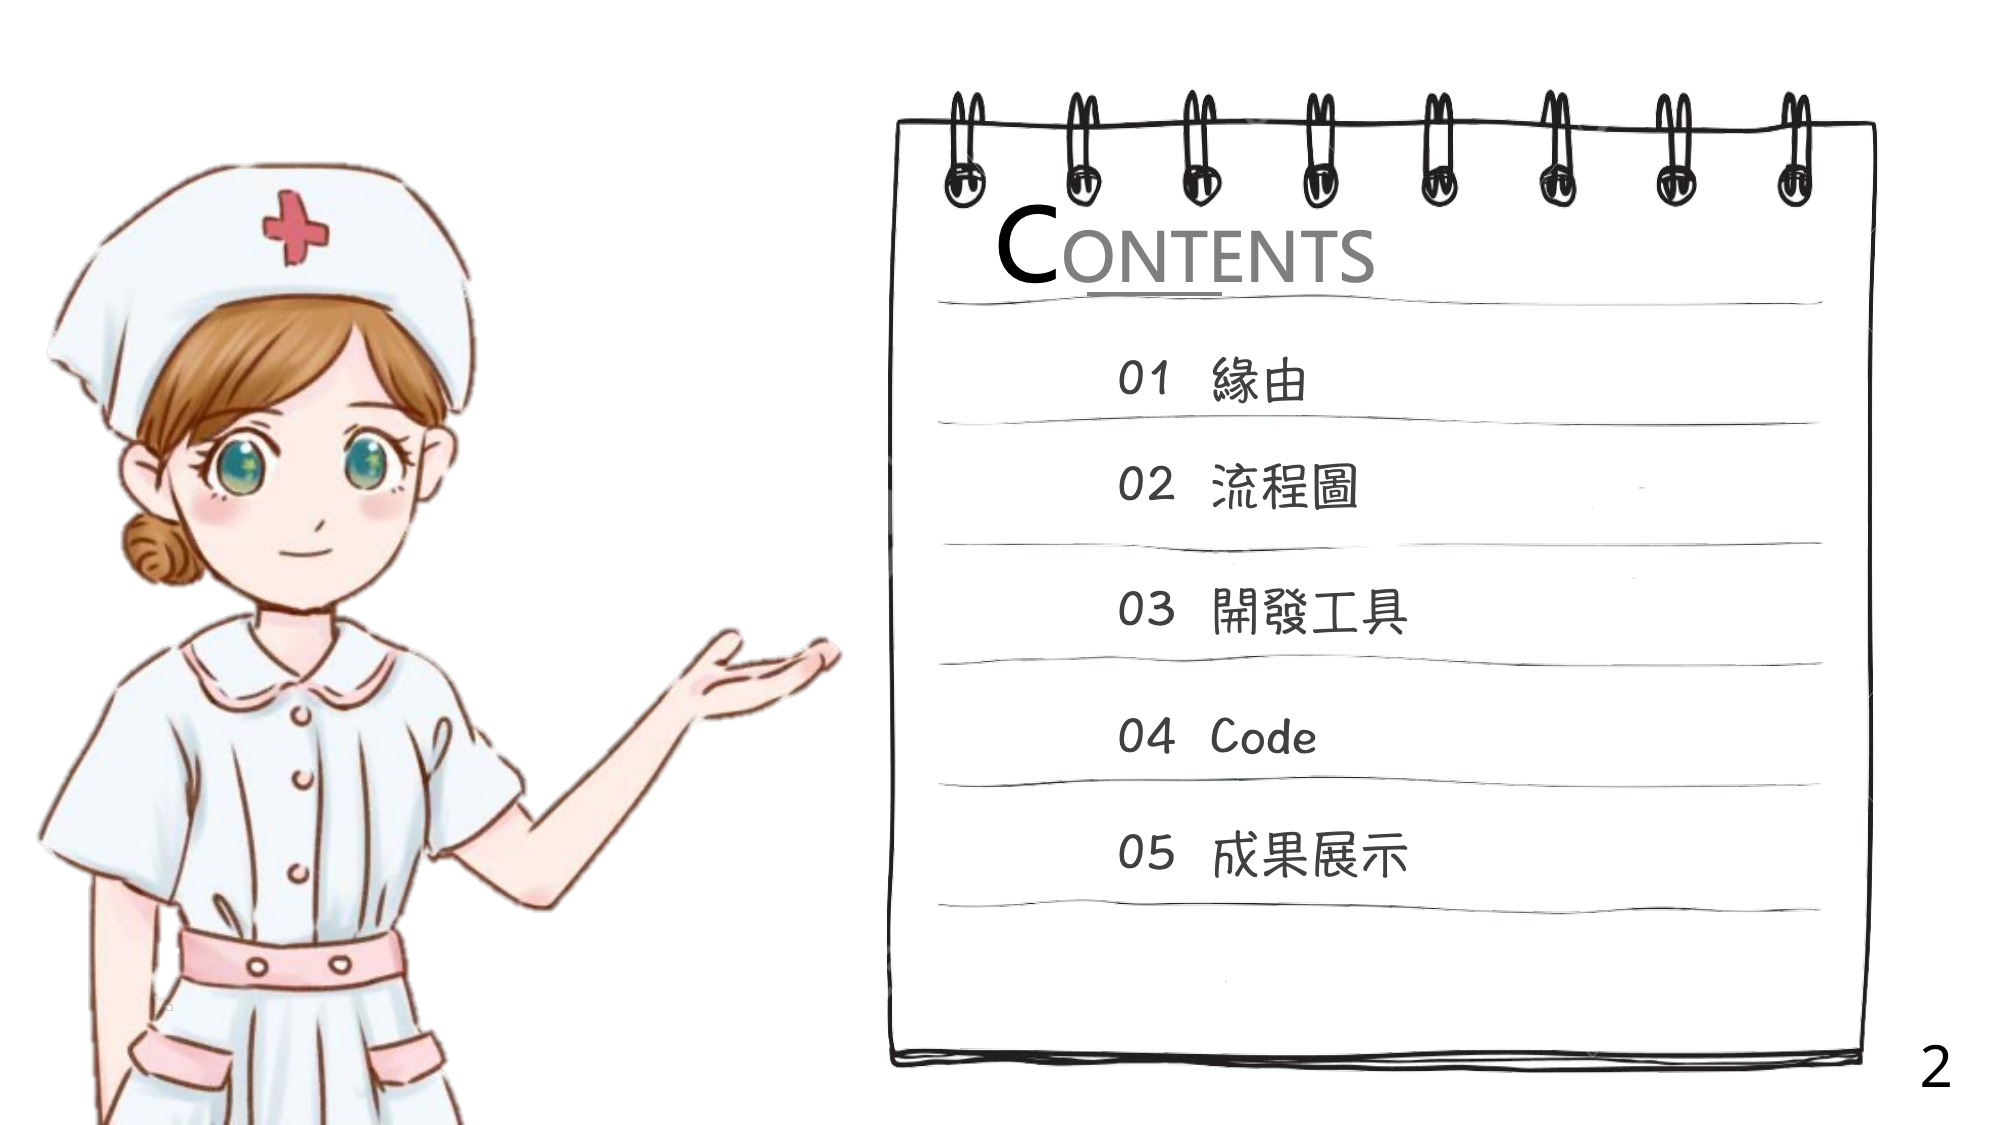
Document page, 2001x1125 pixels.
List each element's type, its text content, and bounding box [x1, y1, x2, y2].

text_box 2 [1904, 1021, 1971, 1108]
picture [0, 0, 1899, 1125]
